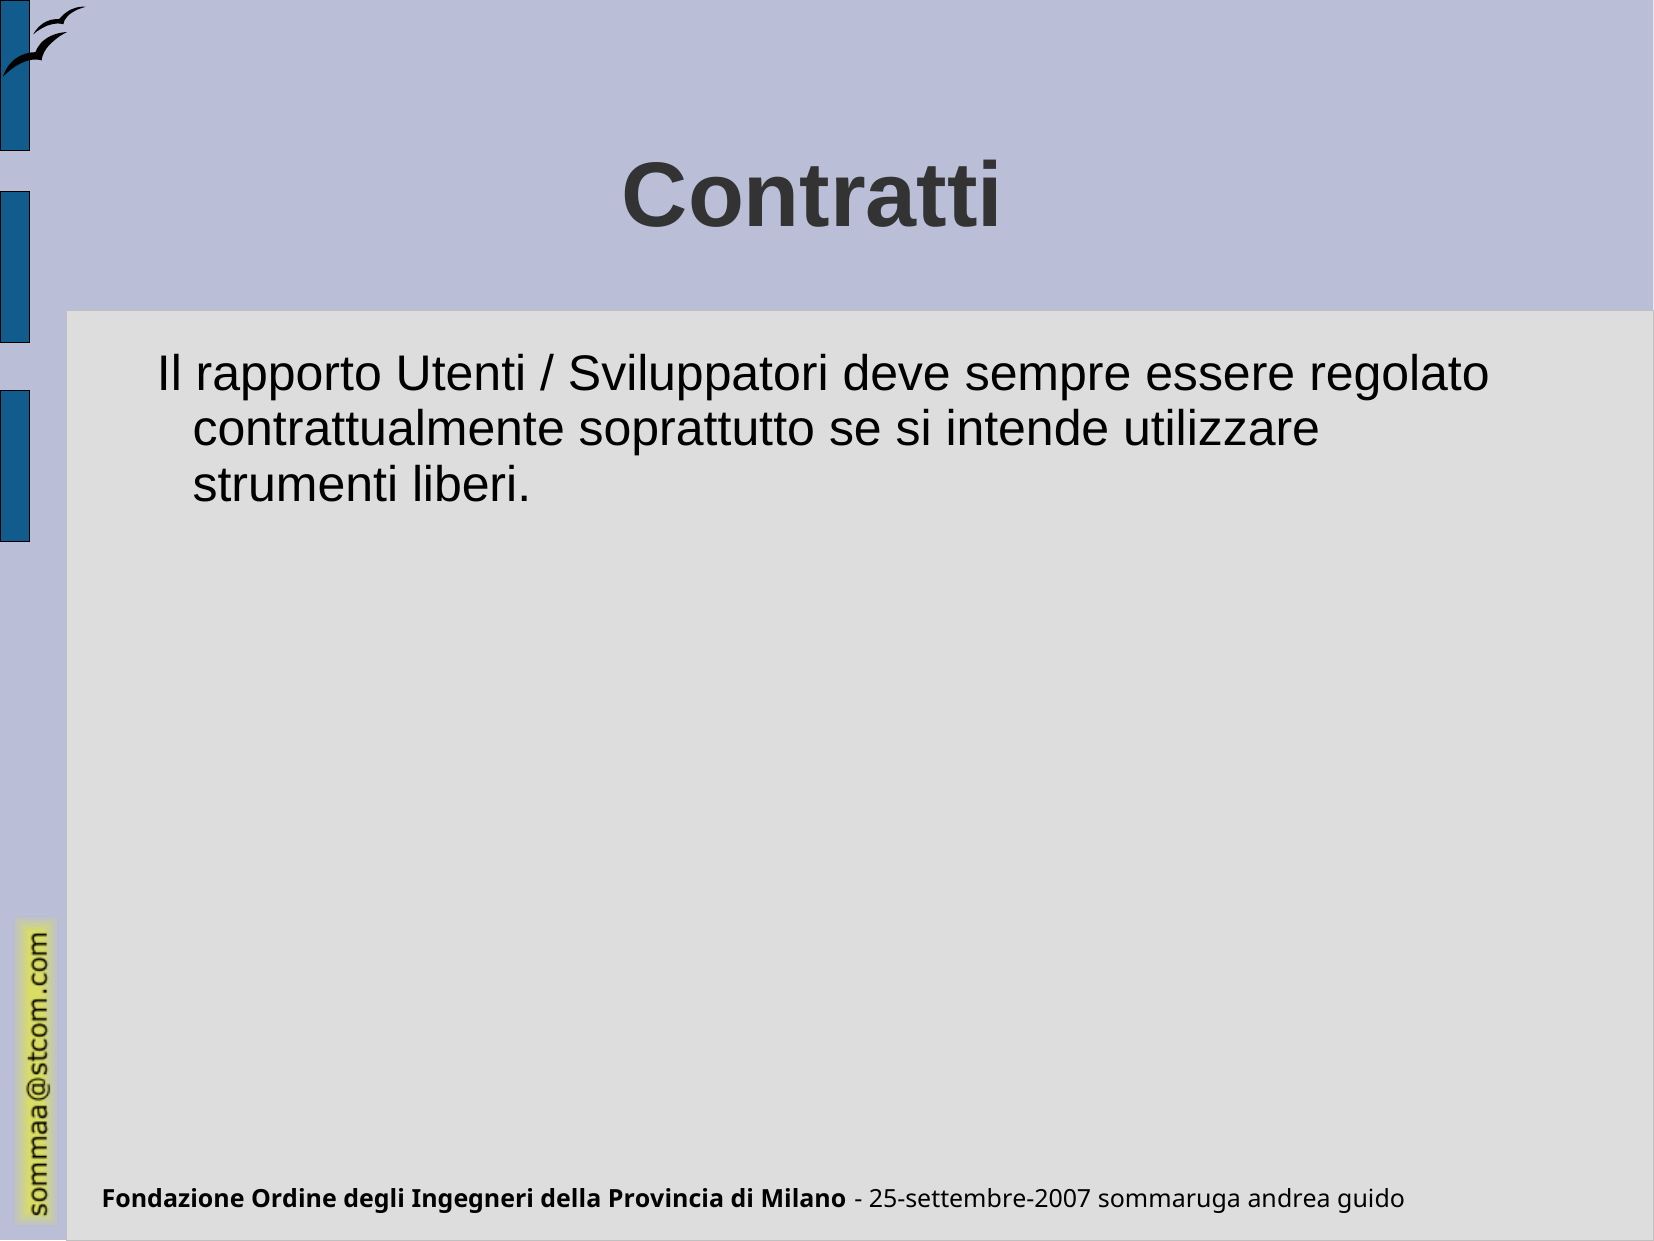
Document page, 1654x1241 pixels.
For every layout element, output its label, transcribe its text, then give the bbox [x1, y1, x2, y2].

picture [12, 915, 60, 1228]
list Il rapporto Utenti / Sviluppatori deve sempre essere regolato contrattualmente soprattutto se si intende utilizzare strumenti liberi. [121, 344, 1534, 1127]
title Contratti [121, 91, 1534, 299]
